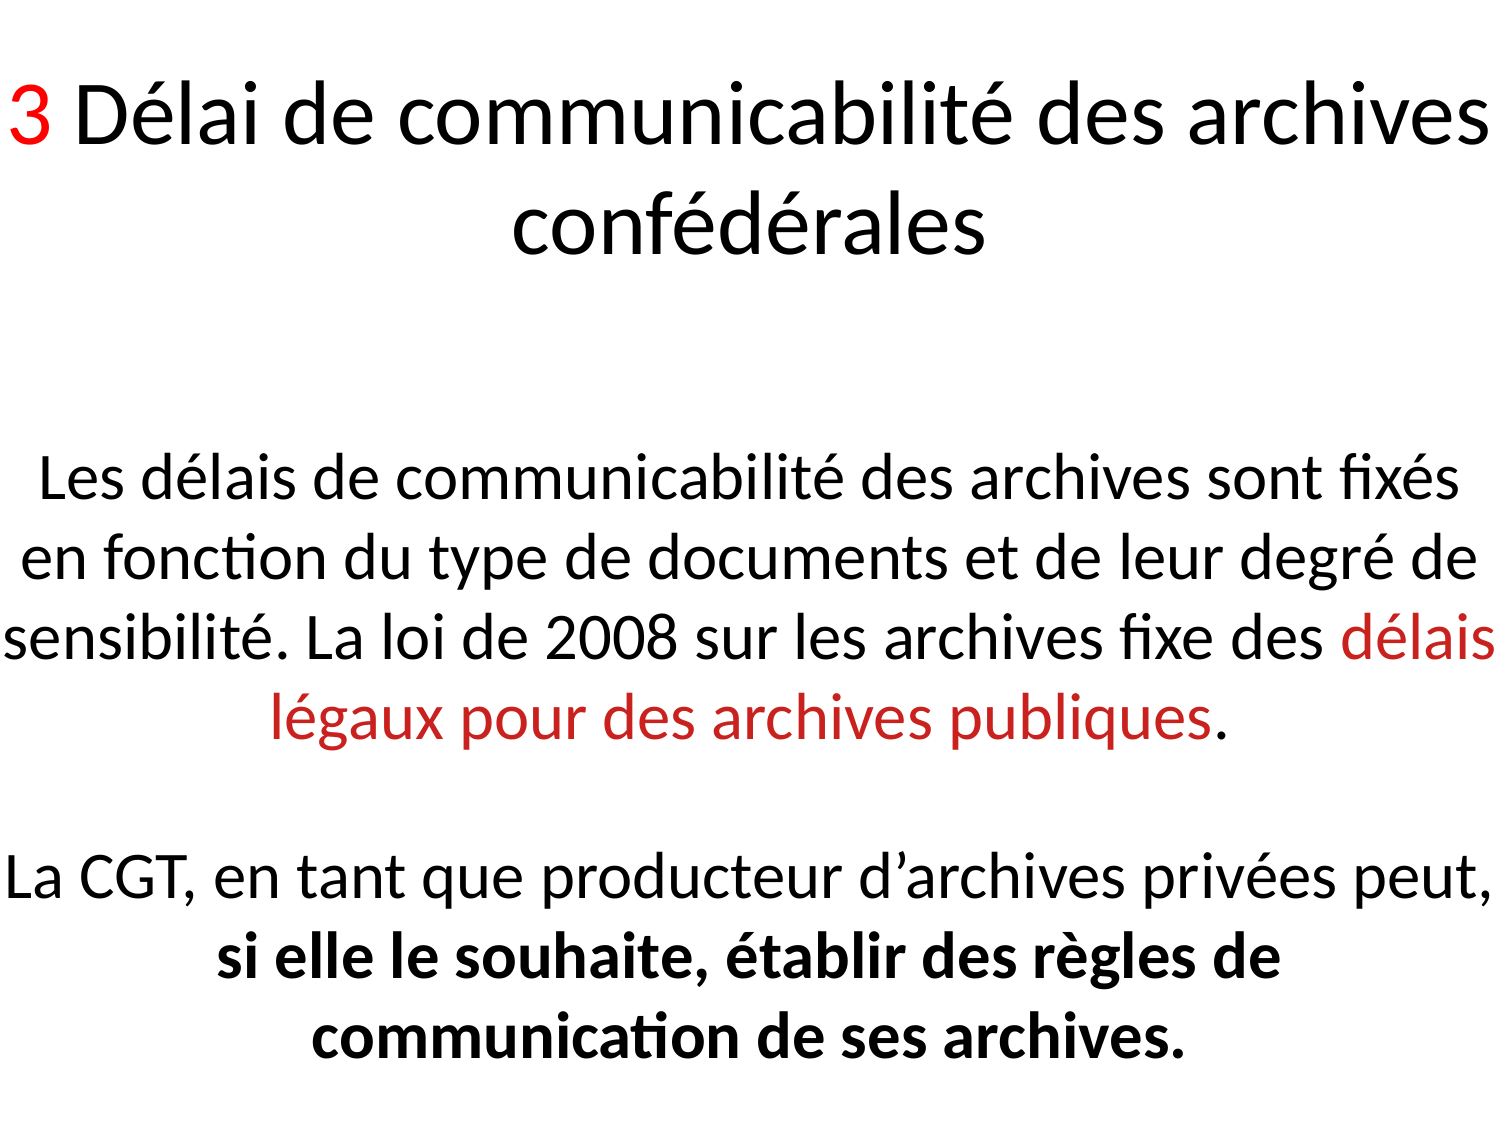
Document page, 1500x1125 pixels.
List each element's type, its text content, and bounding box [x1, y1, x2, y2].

subtitle 3 Délai de communicabilité des archives confédérales Les délais de communicabilité des archives sont fixés en fonction du type de documents et de leur degré de sensibilité. La loi de 2008 sur les archives fixe des délais légaux pour des archives publiques. La CGT, en tant que producteur d’archives privées peut, si elle le souhaite, établir des règles de communication de ses archives. [0, 0, 1500, 1125]
